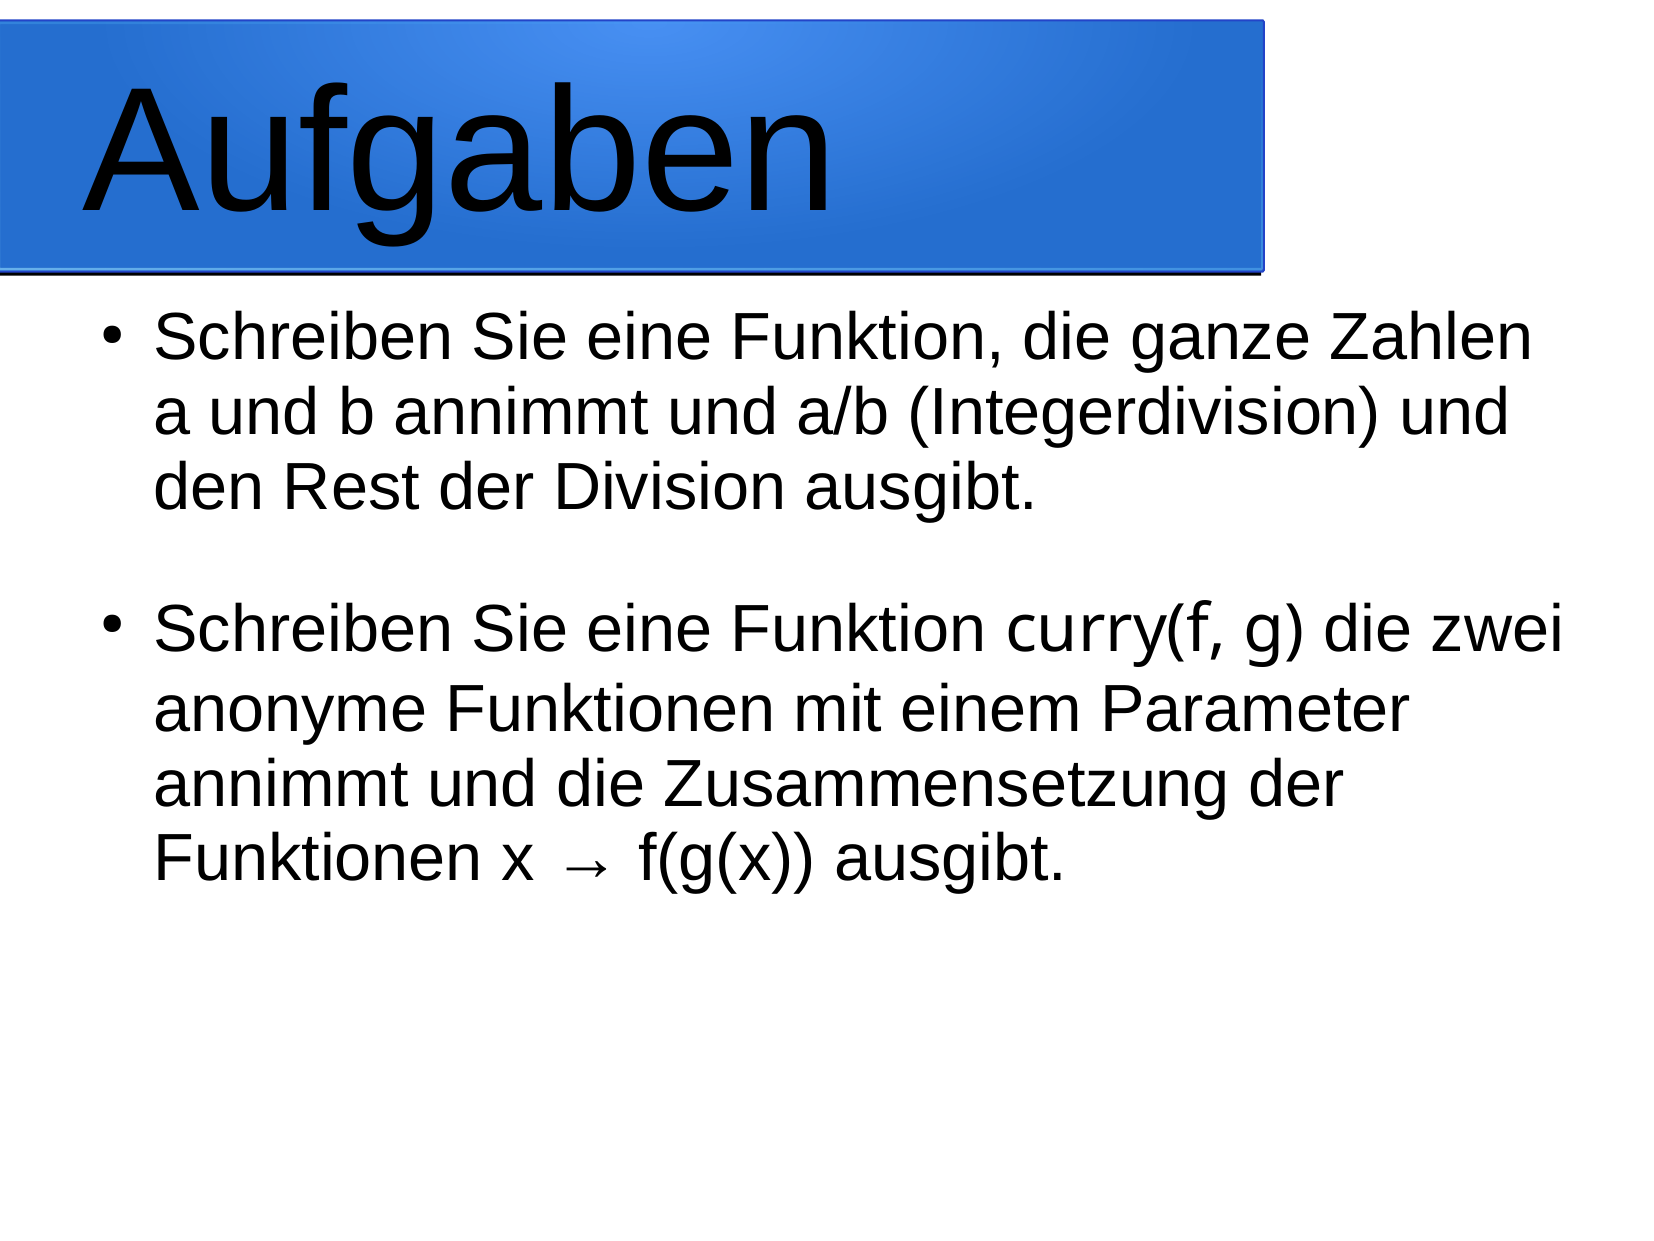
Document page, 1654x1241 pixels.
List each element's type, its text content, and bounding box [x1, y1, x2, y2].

title Aufgaben [82, 47, 1235, 252]
list Schreiben Sie eine Funktion, die ganze Zahlen a und b annimmt und a/b (Integerdivision) und den Rest der Division ausgibt. Schreiben Sie eine Funktion curry(f, g) die zwei anonyme Funktionen mit einem Parameter annimmt und die Zusammensetzung der Funktionen x → f(g(x)) ausgibt. [82, 299, 1571, 1019]
